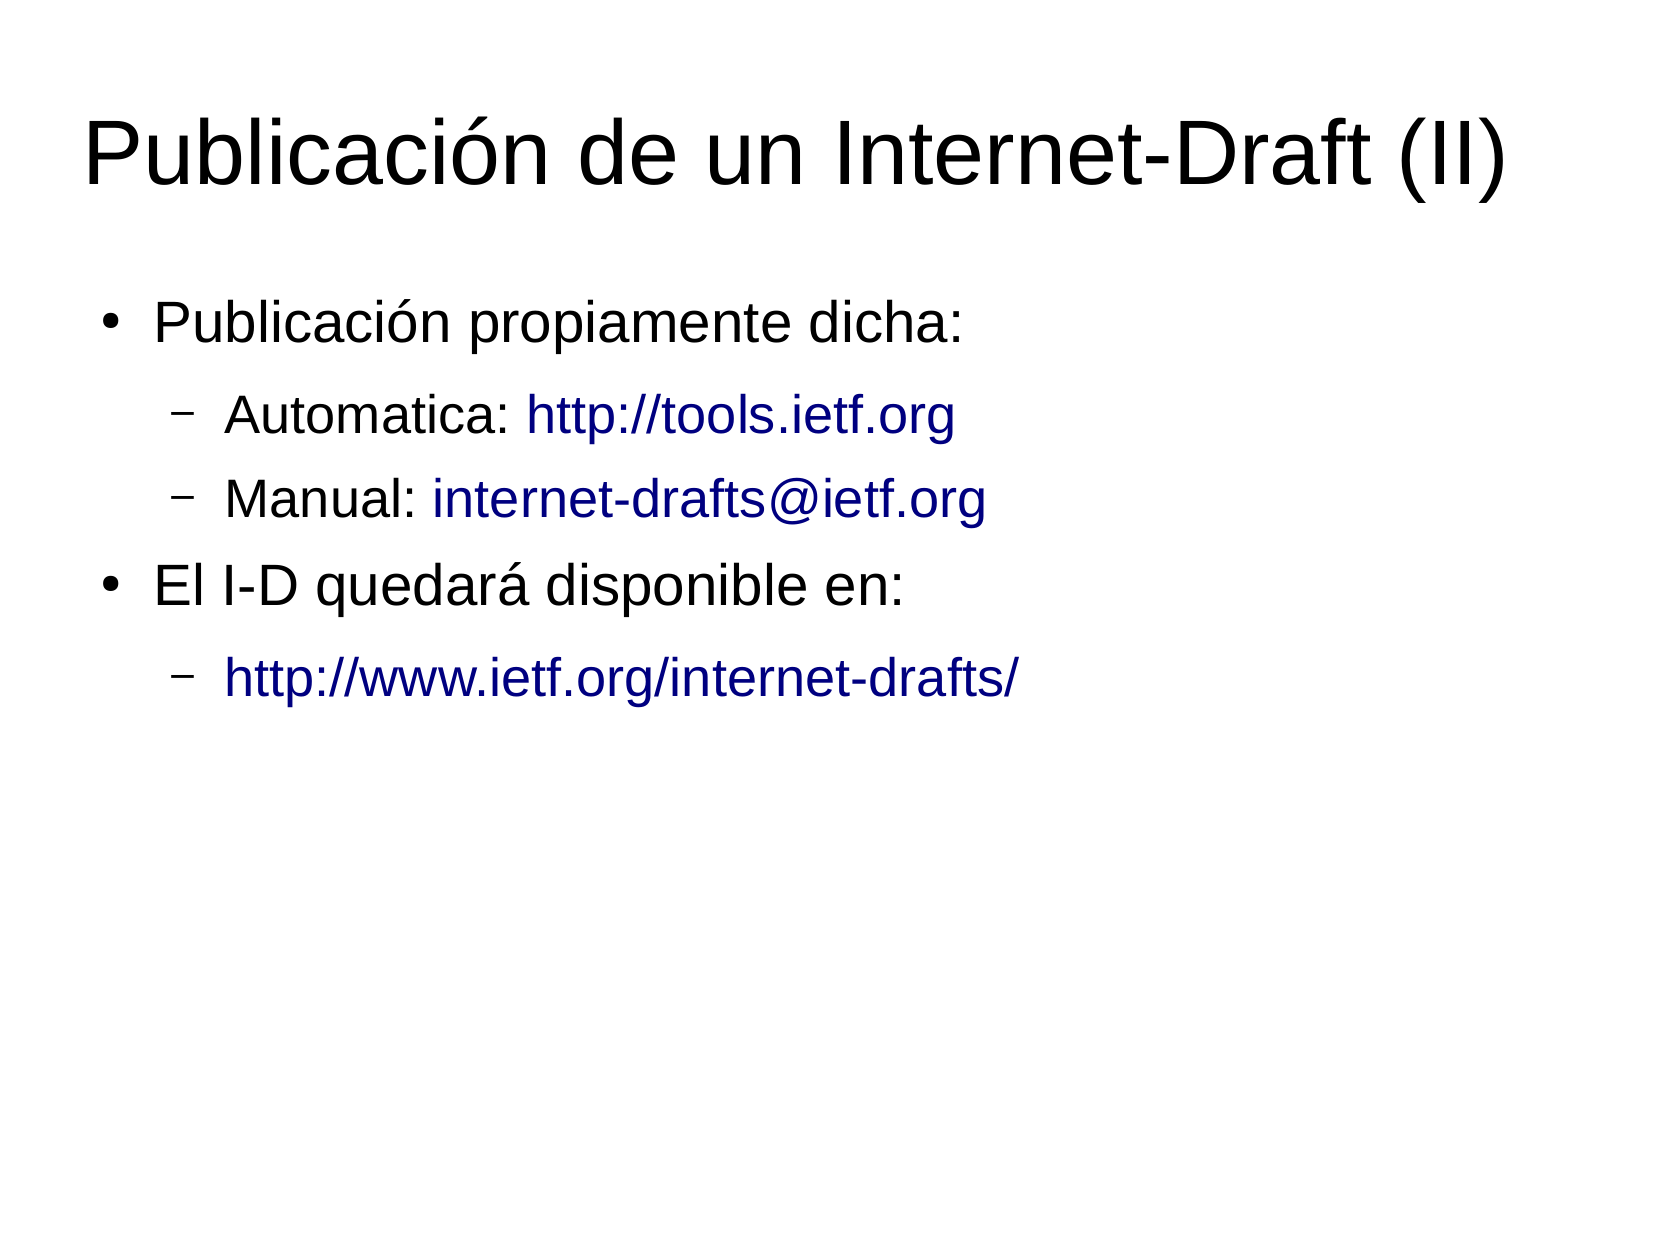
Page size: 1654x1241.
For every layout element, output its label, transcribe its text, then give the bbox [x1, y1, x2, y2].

list Publicación propiamente dicha: Automatica: http://tools.ietf.org Manual: internet-drafts@ietf.org El I-D quedará disponible en: http://www.ietf.org/internet-drafts/ [82, 290, 1538, 976]
title Publicación de un Internet-Draft (II) [82, 49, 1571, 257]
